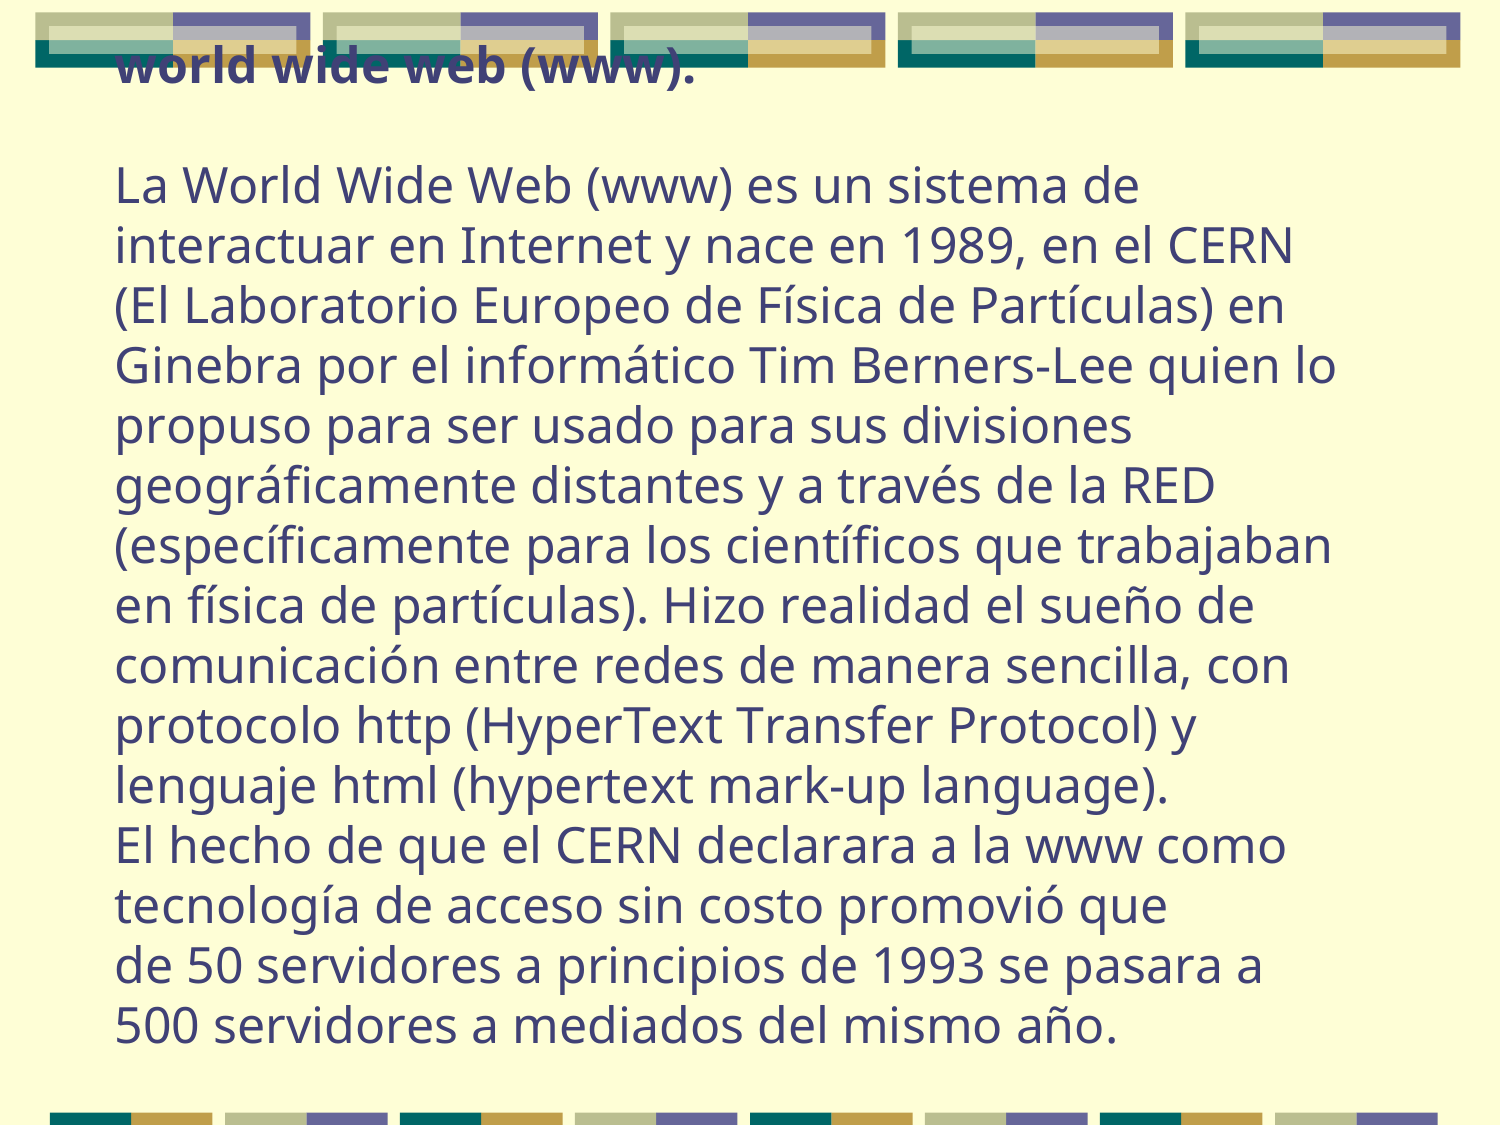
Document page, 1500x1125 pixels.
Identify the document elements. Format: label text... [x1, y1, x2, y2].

title world wide web (www). La World Wide Web (www) es un sistema de interactuar en Internet y nace en 1989, en el CERN (El Laboratorio Europeo de Física de Partículas) en Ginebra por el informático Tim Berners-Lee quien lo propuso para ser usado para sus divisiones geográficamente distantes y a través de la RED (específicamente para los científicos que trabajaban en física de partículas). Hizo realidad el sueño de comunicación entre redes de manera sencilla, con protocolo http (HyperText Transfer Protocol) y lenguaje html (hypertext mark-up language). El hecho de que el CERN declarara a la www como tecnología de acceso sin costo promovió que de 50 servidores a principios de 1993 se pasara a 500 servidores a mediados del mismo año. [99, 449, 1375, 638]
